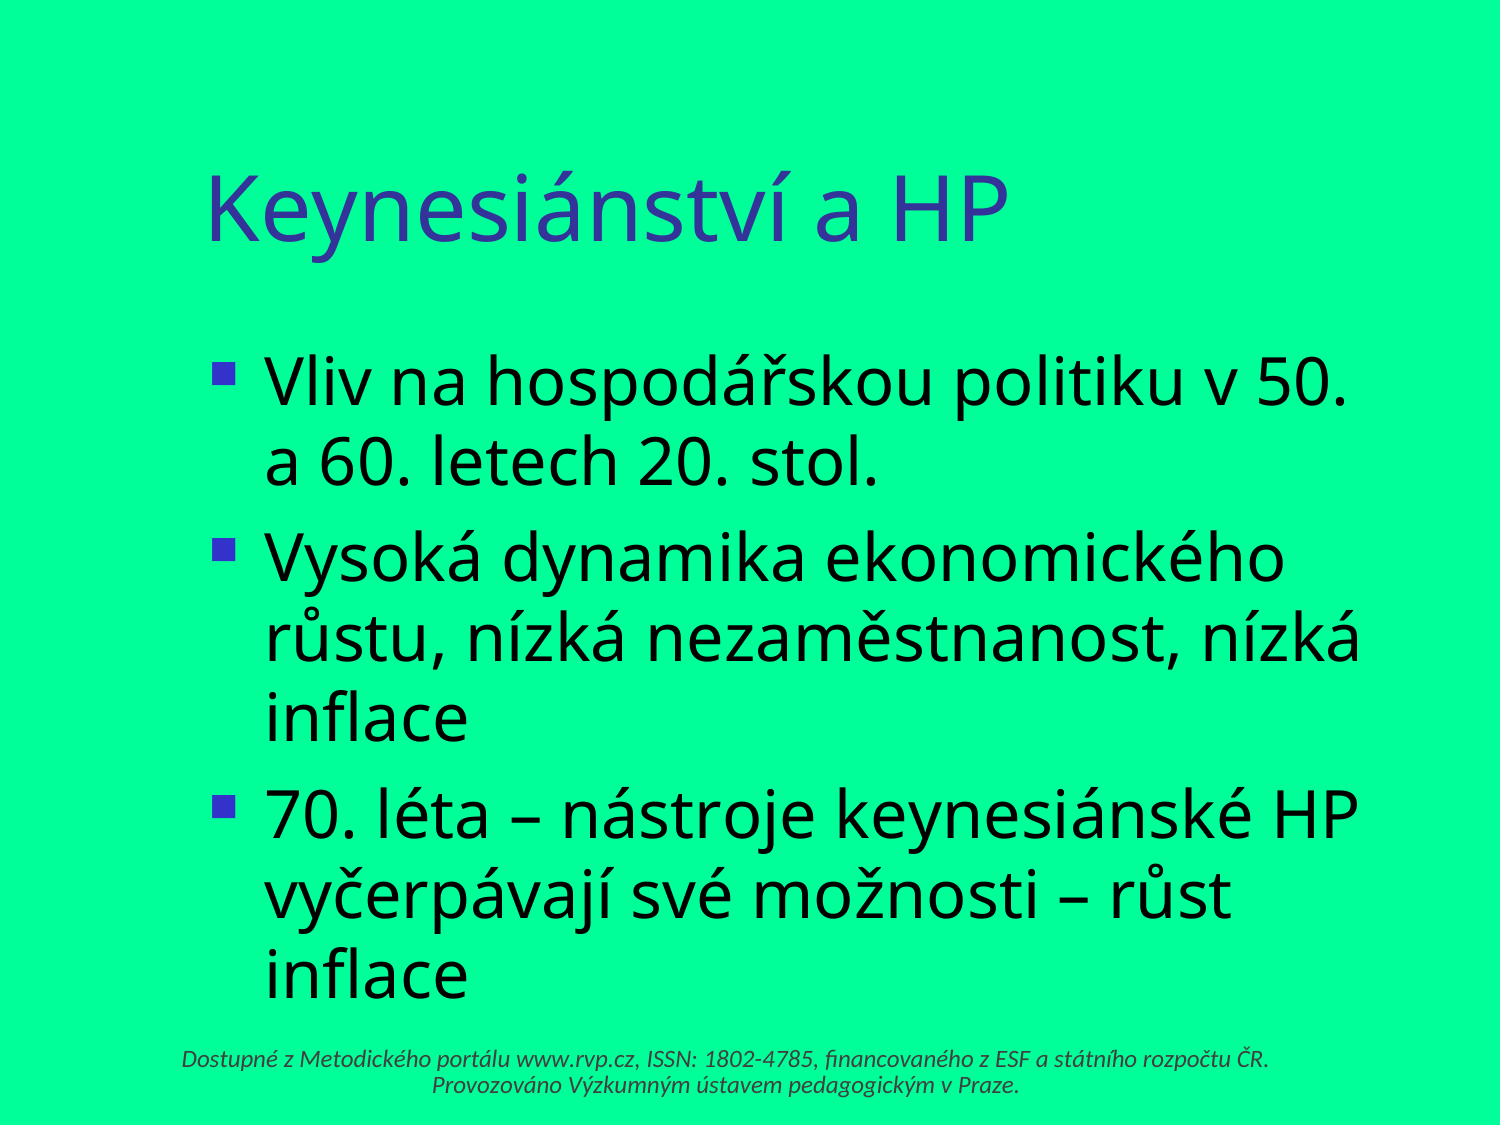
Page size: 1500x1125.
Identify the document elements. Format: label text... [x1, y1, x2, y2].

title Keynesiánství a HP [188, 26, 1468, 268]
text_box Dostupné z Metodického portálu www.rvp.cz, ISSN: 1802-4785, financovaného z ESF a státního rozpočtu ČR. Provozováno Výzkumným ústavem pedagogickým v Praze. [105, 1042, 1348, 1103]
list Vliv na hospodářskou politiku v 50. a 60. letech 20. stol. Vysoká dynamika ekonomického růstu, nízká nezaměstnanost, nízká inflace 70. léta – nástroje keynesiánské HP vyčerpávají své možnosti – růst inflace [193, 331, 1469, 1007]
